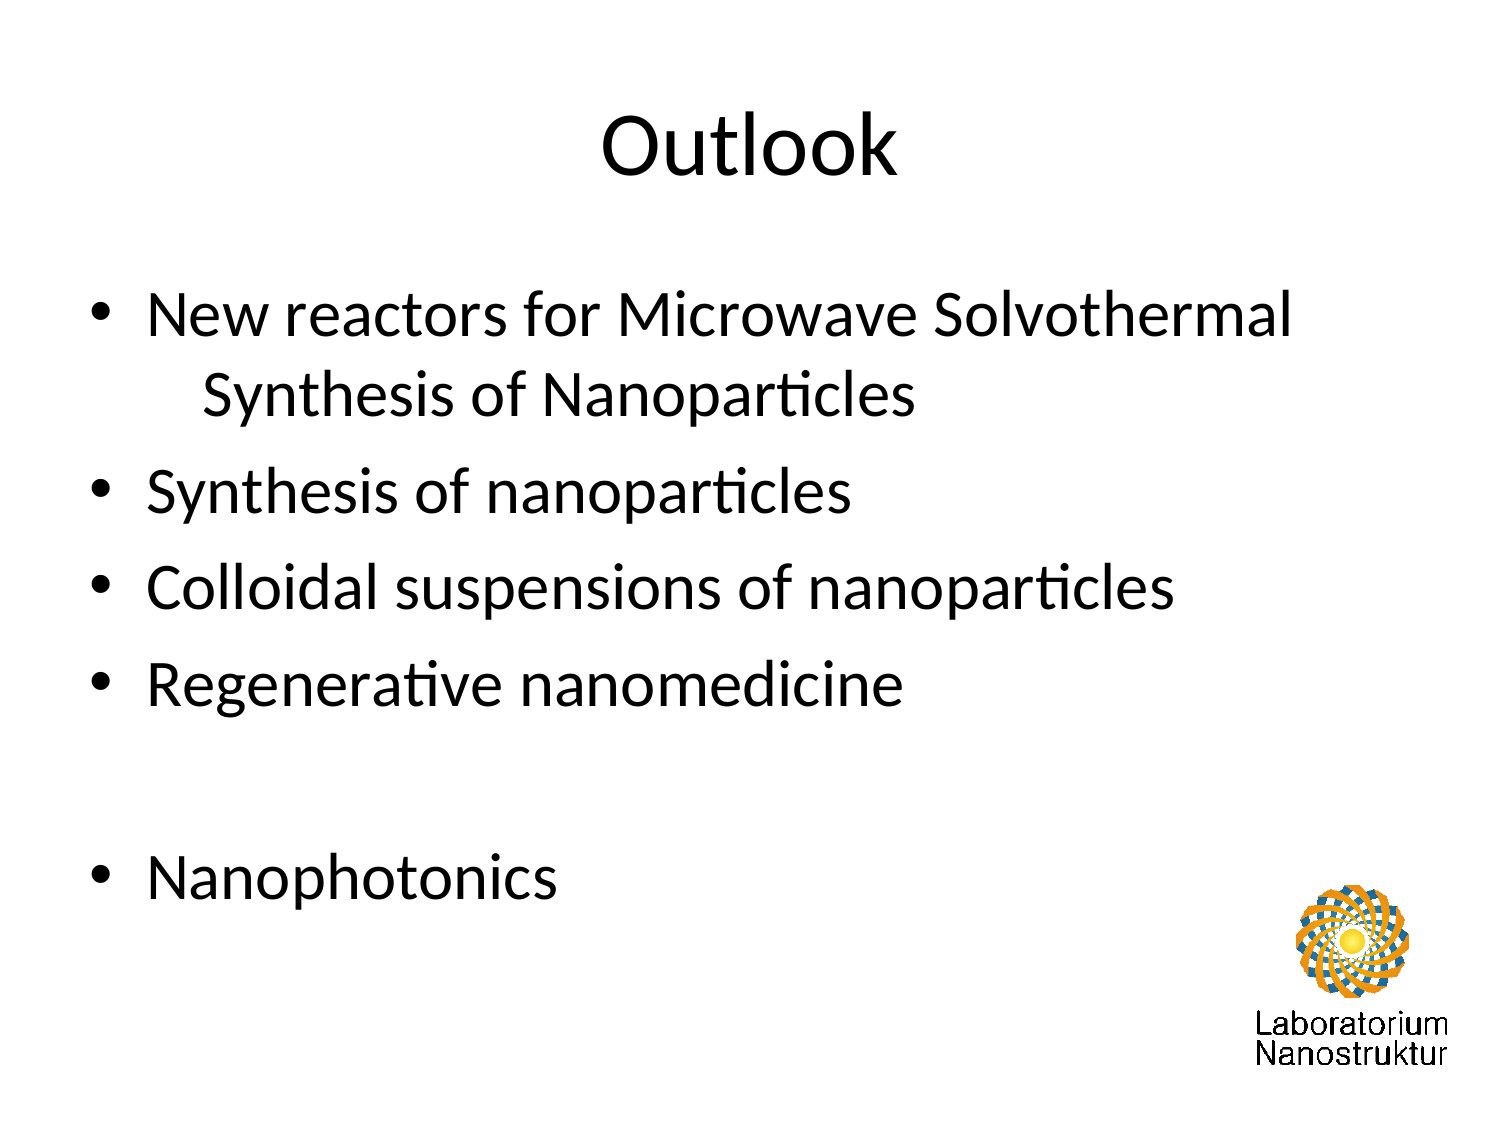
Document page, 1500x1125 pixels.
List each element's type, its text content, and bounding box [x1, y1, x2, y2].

picture [1257, 885, 1447, 1066]
title Outlook [75, 20, 1426, 257]
list New reactors for Microwave Solvothermal Synthesis of Nanoparticles Synthesis of nanoparticles Colloidal suspensions of nanoparticles Regenerative nanomedicine Nanophotonics [75, 262, 1426, 1018]
